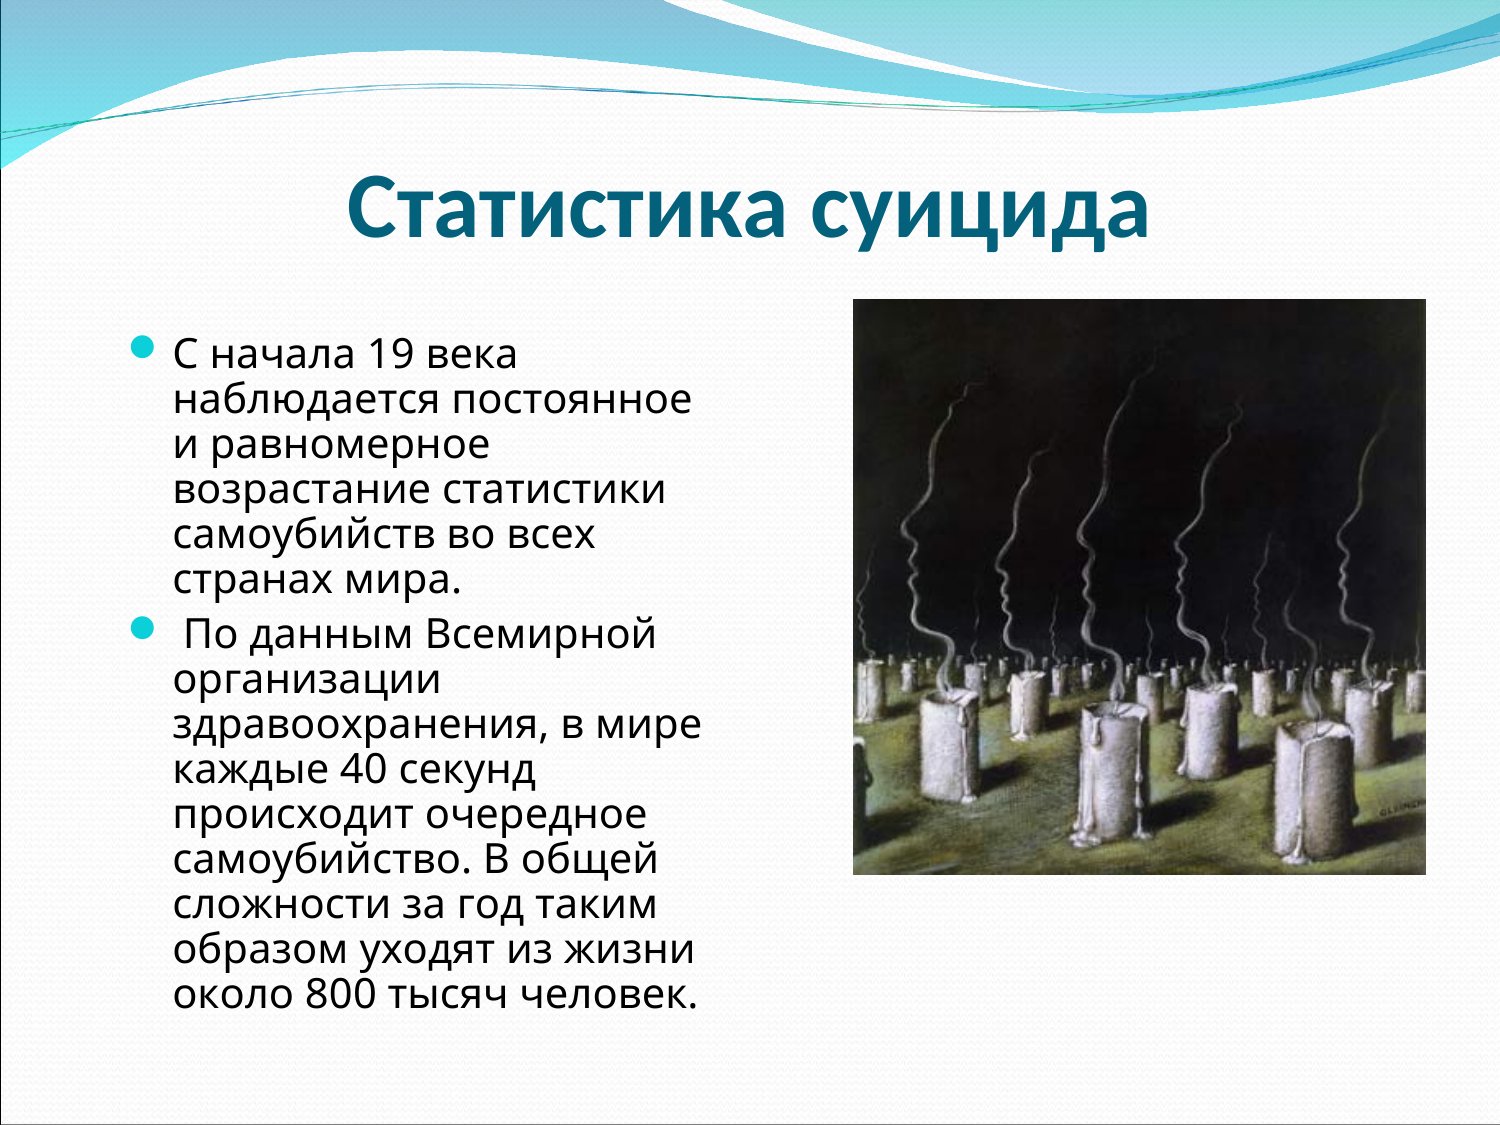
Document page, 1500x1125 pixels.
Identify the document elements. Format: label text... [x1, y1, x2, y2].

title Статистика суицида [112, 131, 1388, 257]
picture [0, 0, 1500, 1125]
list С начала 19 века наблюдается постоянное и равномерное возрастание статистики самоубийств во всех странах мира. По данным Всемирной организации здравоохранения, в мире каждые 40 секунд происходит очередное самоубийство. В общей сложности за год таким образом уходят из жизни около 800 тысяч человек. [112, 324, 738, 1000]
